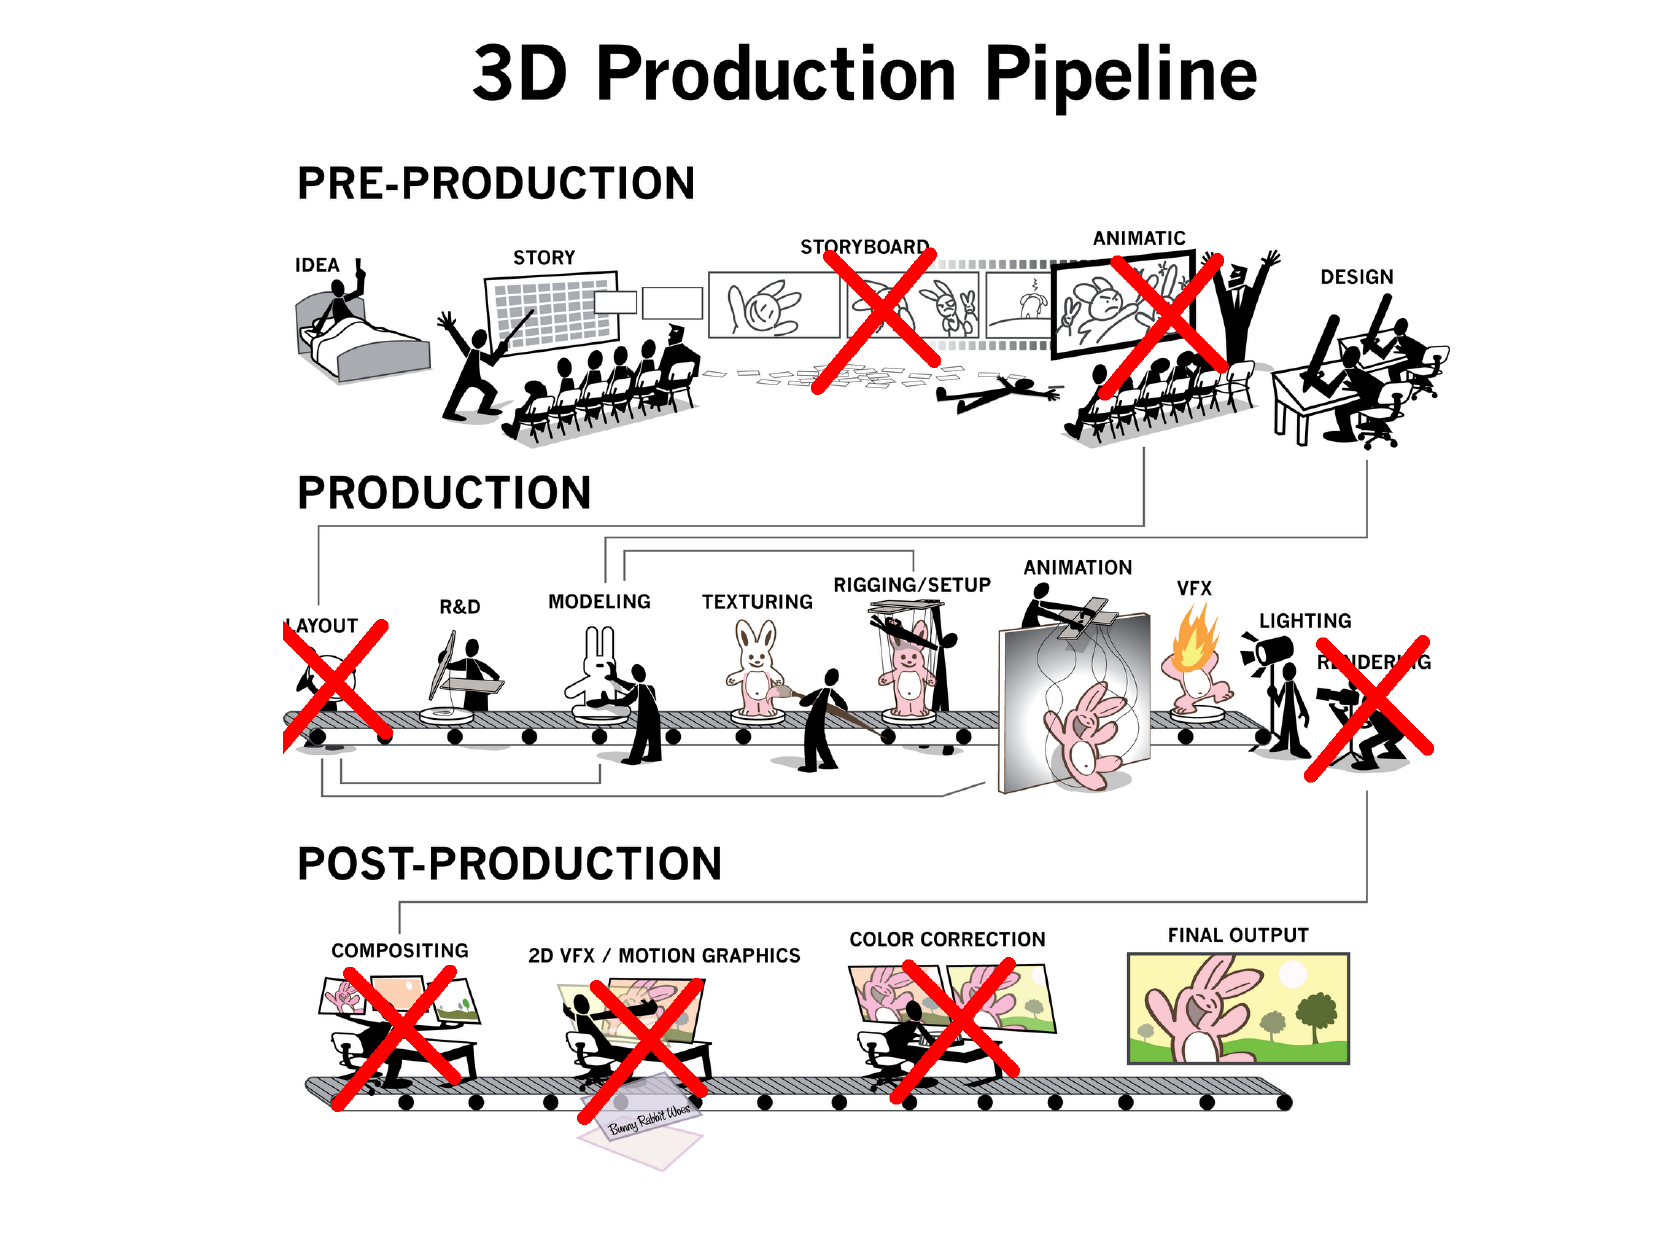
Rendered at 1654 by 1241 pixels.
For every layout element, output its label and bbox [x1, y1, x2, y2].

picture [283, 35, 1450, 1172]
